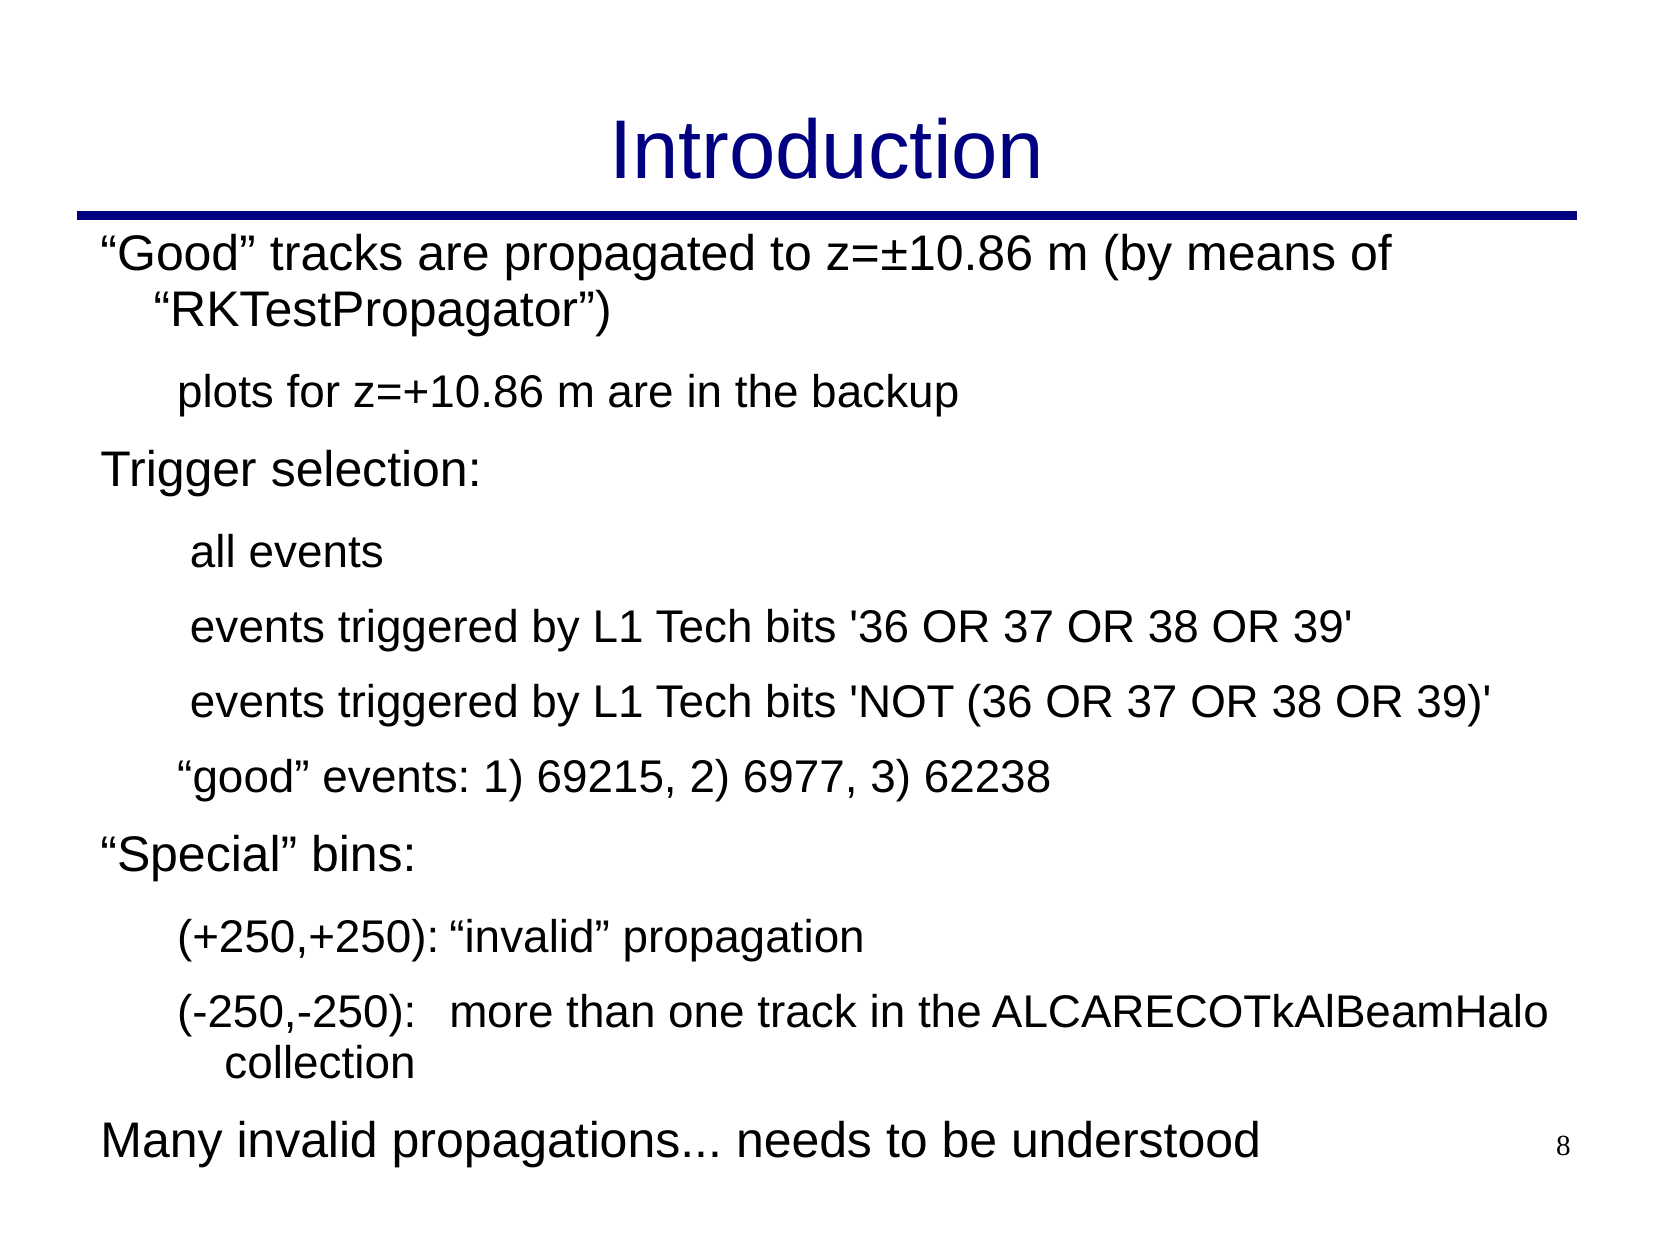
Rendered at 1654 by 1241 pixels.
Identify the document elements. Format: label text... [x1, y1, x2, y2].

list “Good” tracks are propagated to z=±10.86 m (by means of “RKTestPropagator”) plots for z=+10.86 m are in the backup Trigger selection: all events events triggered by L1 Tech bits '36 OR 37 OR 38 OR 39' events triggered by L1 Tech bits 'NOT (36 OR 37 OR 38 OR 39)' “good” events: 1) 69215, 2) 6977, 3) 62238 “Special” bins: (+250,+250): “invalid” propagation (-250,-250): more than one track in the ALCARECOTkAlBeamHalo collection Many invalid propagations... needs to be understood [82, 225, 1571, 1168]
title Introduction [82, 75, 1571, 225]
